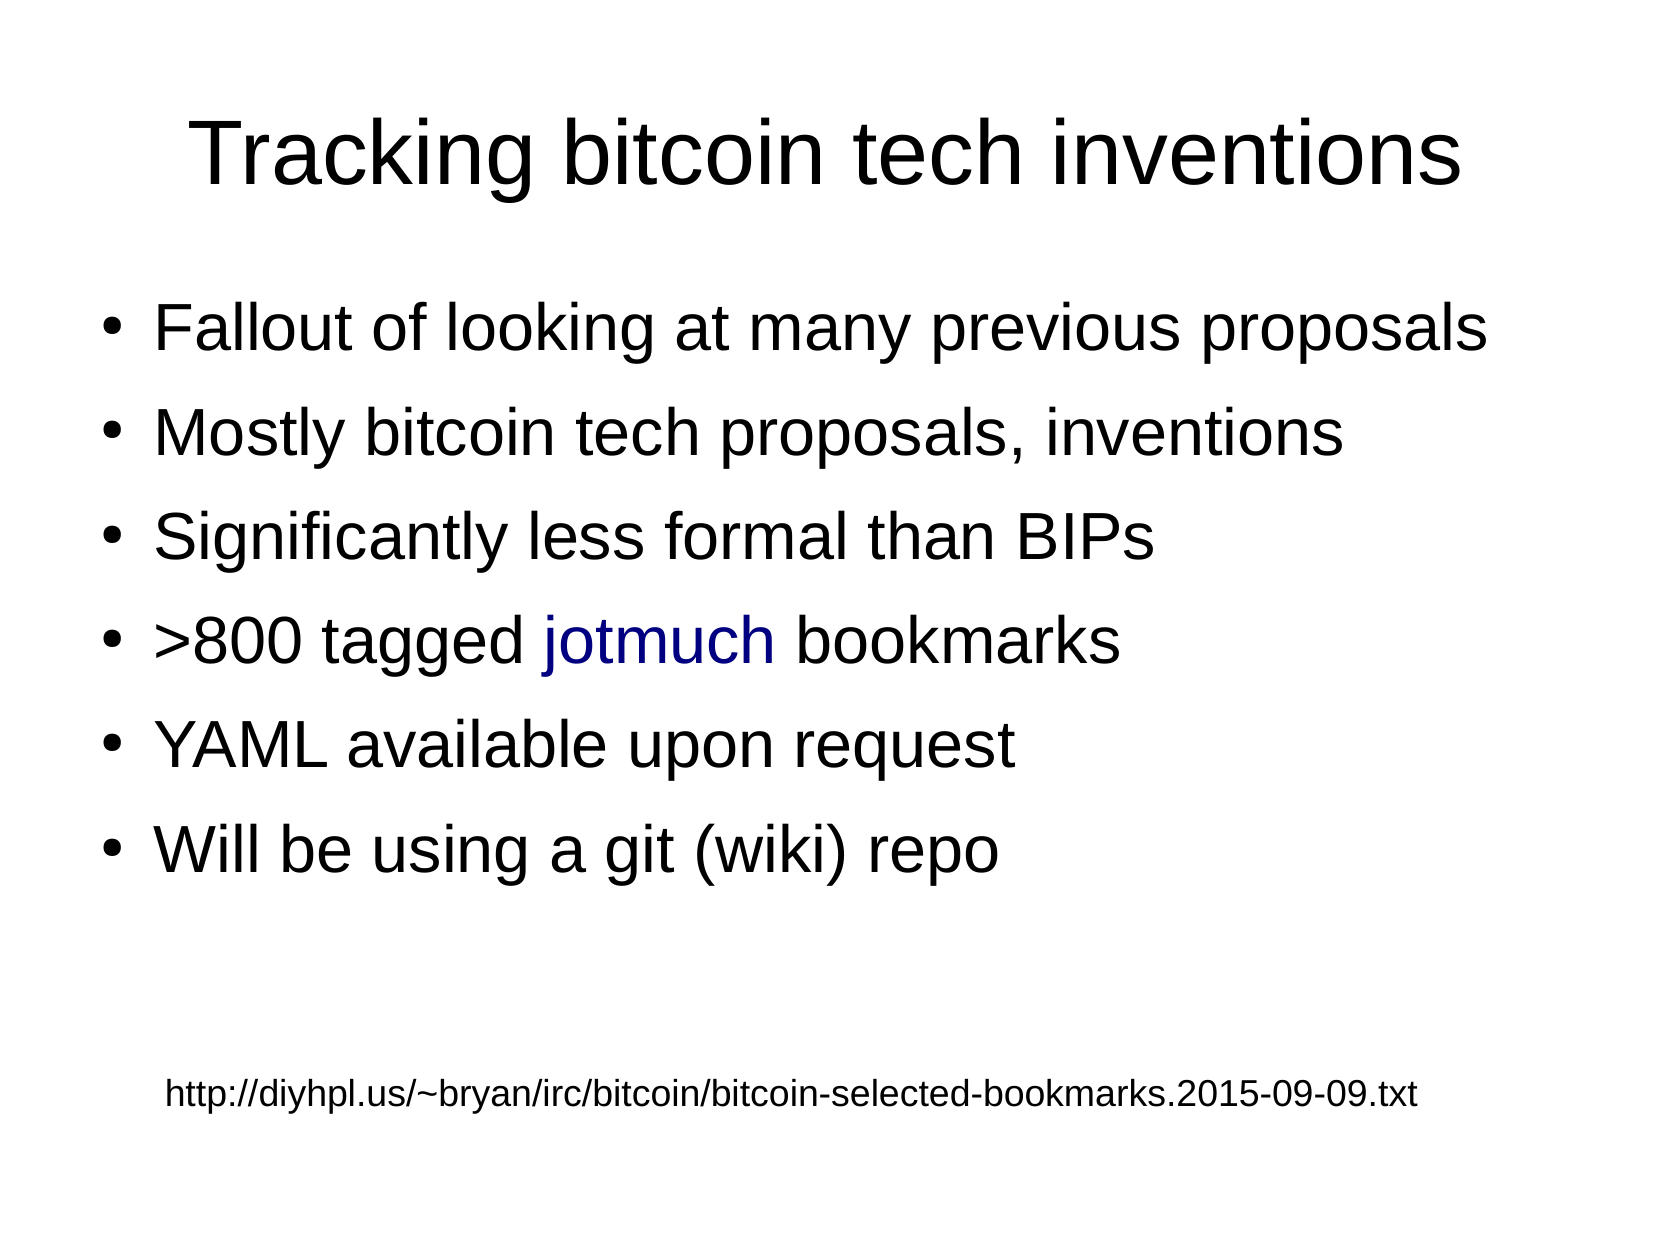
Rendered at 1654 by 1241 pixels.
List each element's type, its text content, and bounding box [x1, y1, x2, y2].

list Fallout of looking at many previous proposals Mostly bitcoin tech proposals, inventions Significantly less formal than BIPs >800 tagged jotmuch bookmarks YAML available upon request Will be using a git (wiki) repo [82, 290, 1571, 1010]
title Tracking bitcoin tech inventions [82, 49, 1571, 257]
text_box http://diyhpl.us/~bryan/irc/bitcoin/bitcoin-selected-bookmarks.2015-09-09.txt [150, 1065, 1486, 1122]
